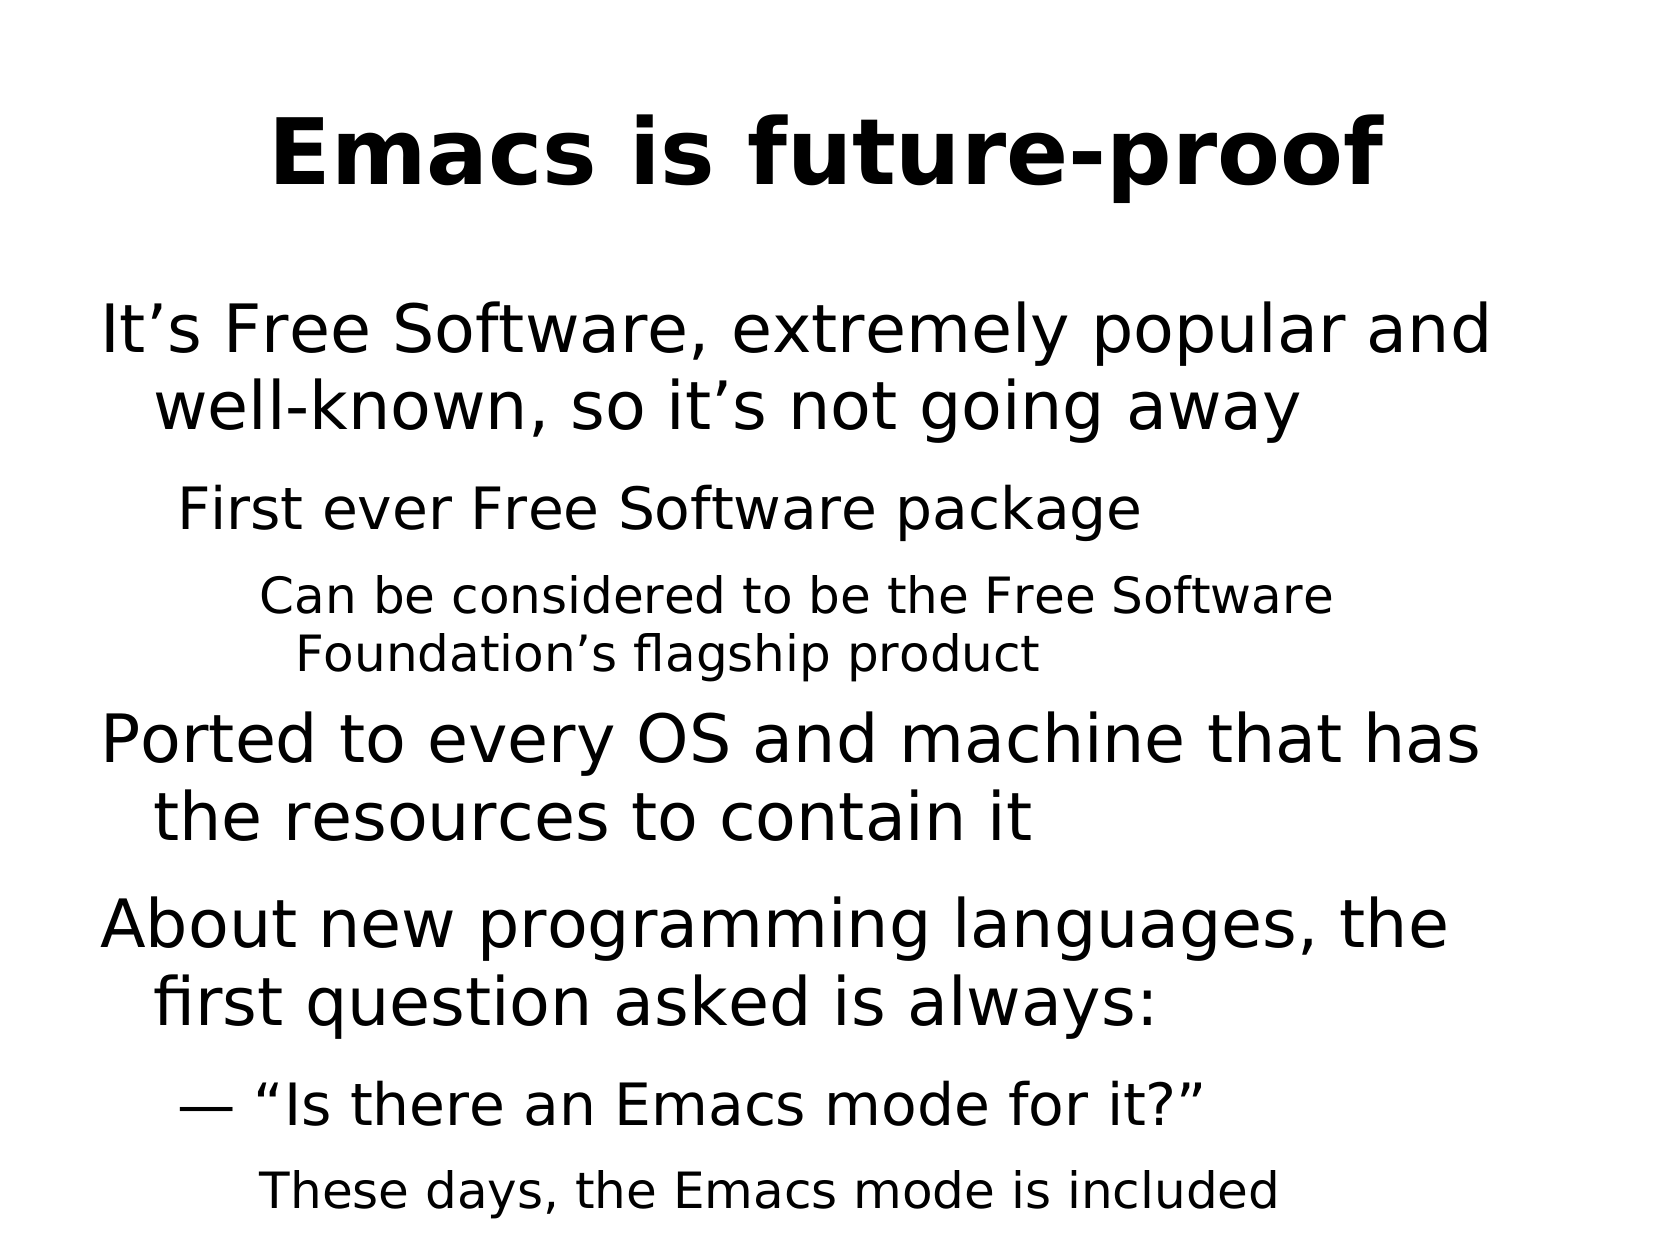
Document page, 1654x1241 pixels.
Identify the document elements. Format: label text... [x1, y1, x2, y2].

title Emacs is future-proof [82, 49, 1571, 257]
list It’s Free Software, extremely popular and well-known, so it’s not going away First ever Free Software package Can be considered to be the Free Software Foundation’s flagship product Ported to every OS and machine that has the resources to contain it About new programming languages, the first question asked is always: — “Is there an Emacs mode for it?” These days, the Emacs mode is included [82, 290, 1571, 1221]
